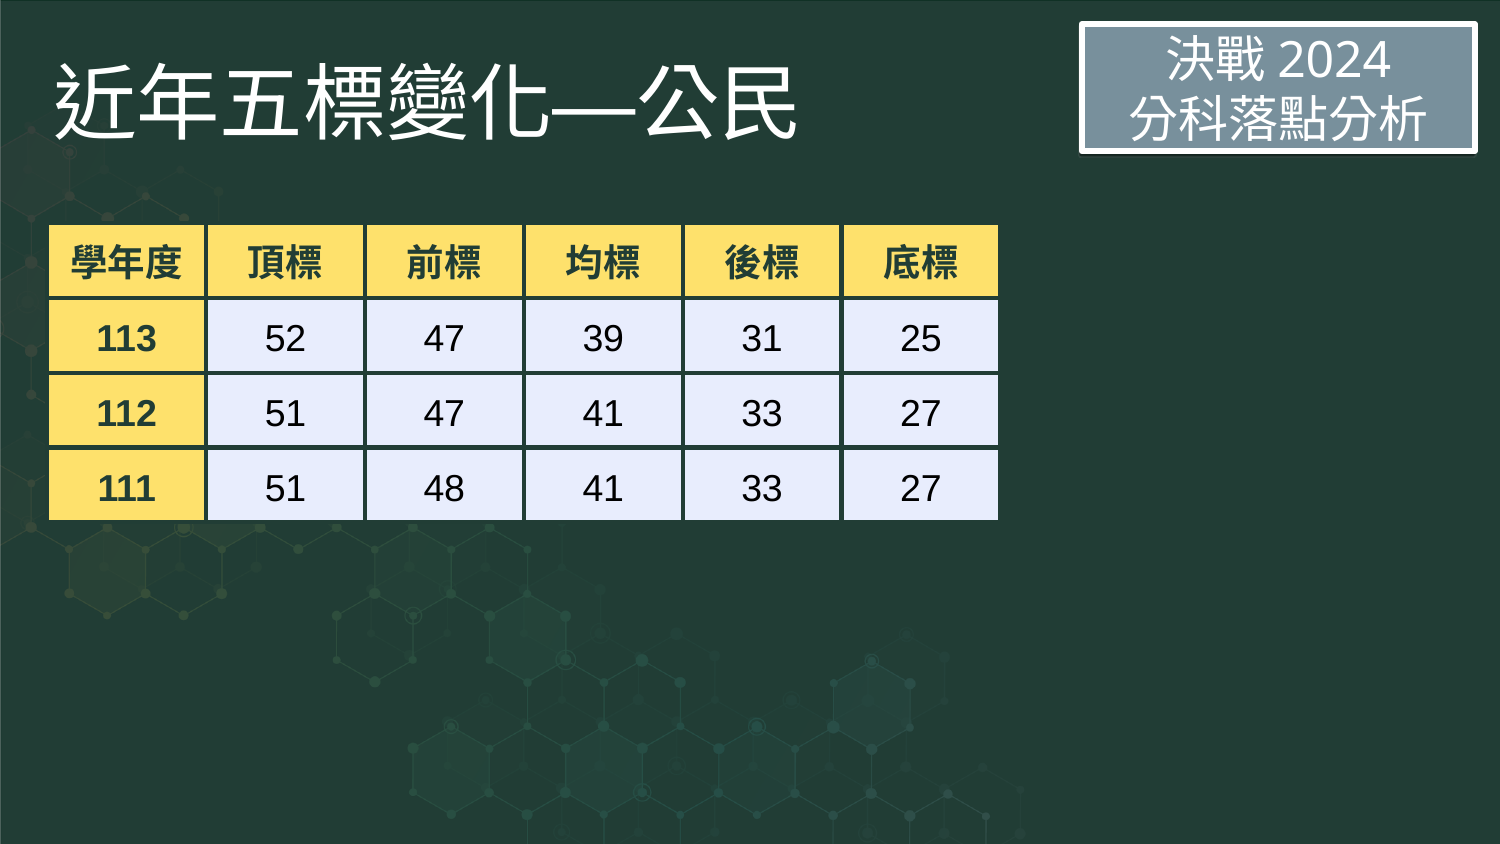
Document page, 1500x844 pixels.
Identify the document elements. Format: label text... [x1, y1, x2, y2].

table_cell 39 [526, 300, 681, 371]
table_header 後標 [685, 225, 839, 296]
table_cell 41 [526, 375, 681, 445]
table_cell 47 [367, 375, 522, 445]
table_cell 112 [49, 375, 204, 445]
table_cell 51 [208, 375, 363, 445]
table_cell 113 [49, 300, 204, 371]
table_header 頂標 [208, 225, 363, 296]
table_cell 33 [685, 450, 839, 520]
table_cell 27 [844, 450, 998, 520]
table_cell 25 [844, 300, 998, 371]
table_header 學年度 [49, 225, 204, 296]
table_cell 52 [208, 300, 363, 371]
picture [0, 0, 1500, 844]
table_cell 48 [367, 450, 522, 520]
table_cell 27 [844, 375, 998, 445]
table_cell 41 [526, 450, 681, 520]
table_header 均標 [526, 225, 681, 296]
table_cell 31 [685, 300, 839, 371]
table_cell 111 [49, 450, 204, 520]
table_cell 47 [367, 300, 522, 371]
table_cell 51 [208, 450, 363, 520]
text_box 決戰2024 分科落點分析 [1081, 24, 1475, 151]
table_header 前標 [367, 225, 522, 296]
table_cell 33 [685, 375, 839, 445]
table_header 底標 [844, 225, 998, 296]
title 近年五標變化—公民 [38, 35, 1437, 178]
